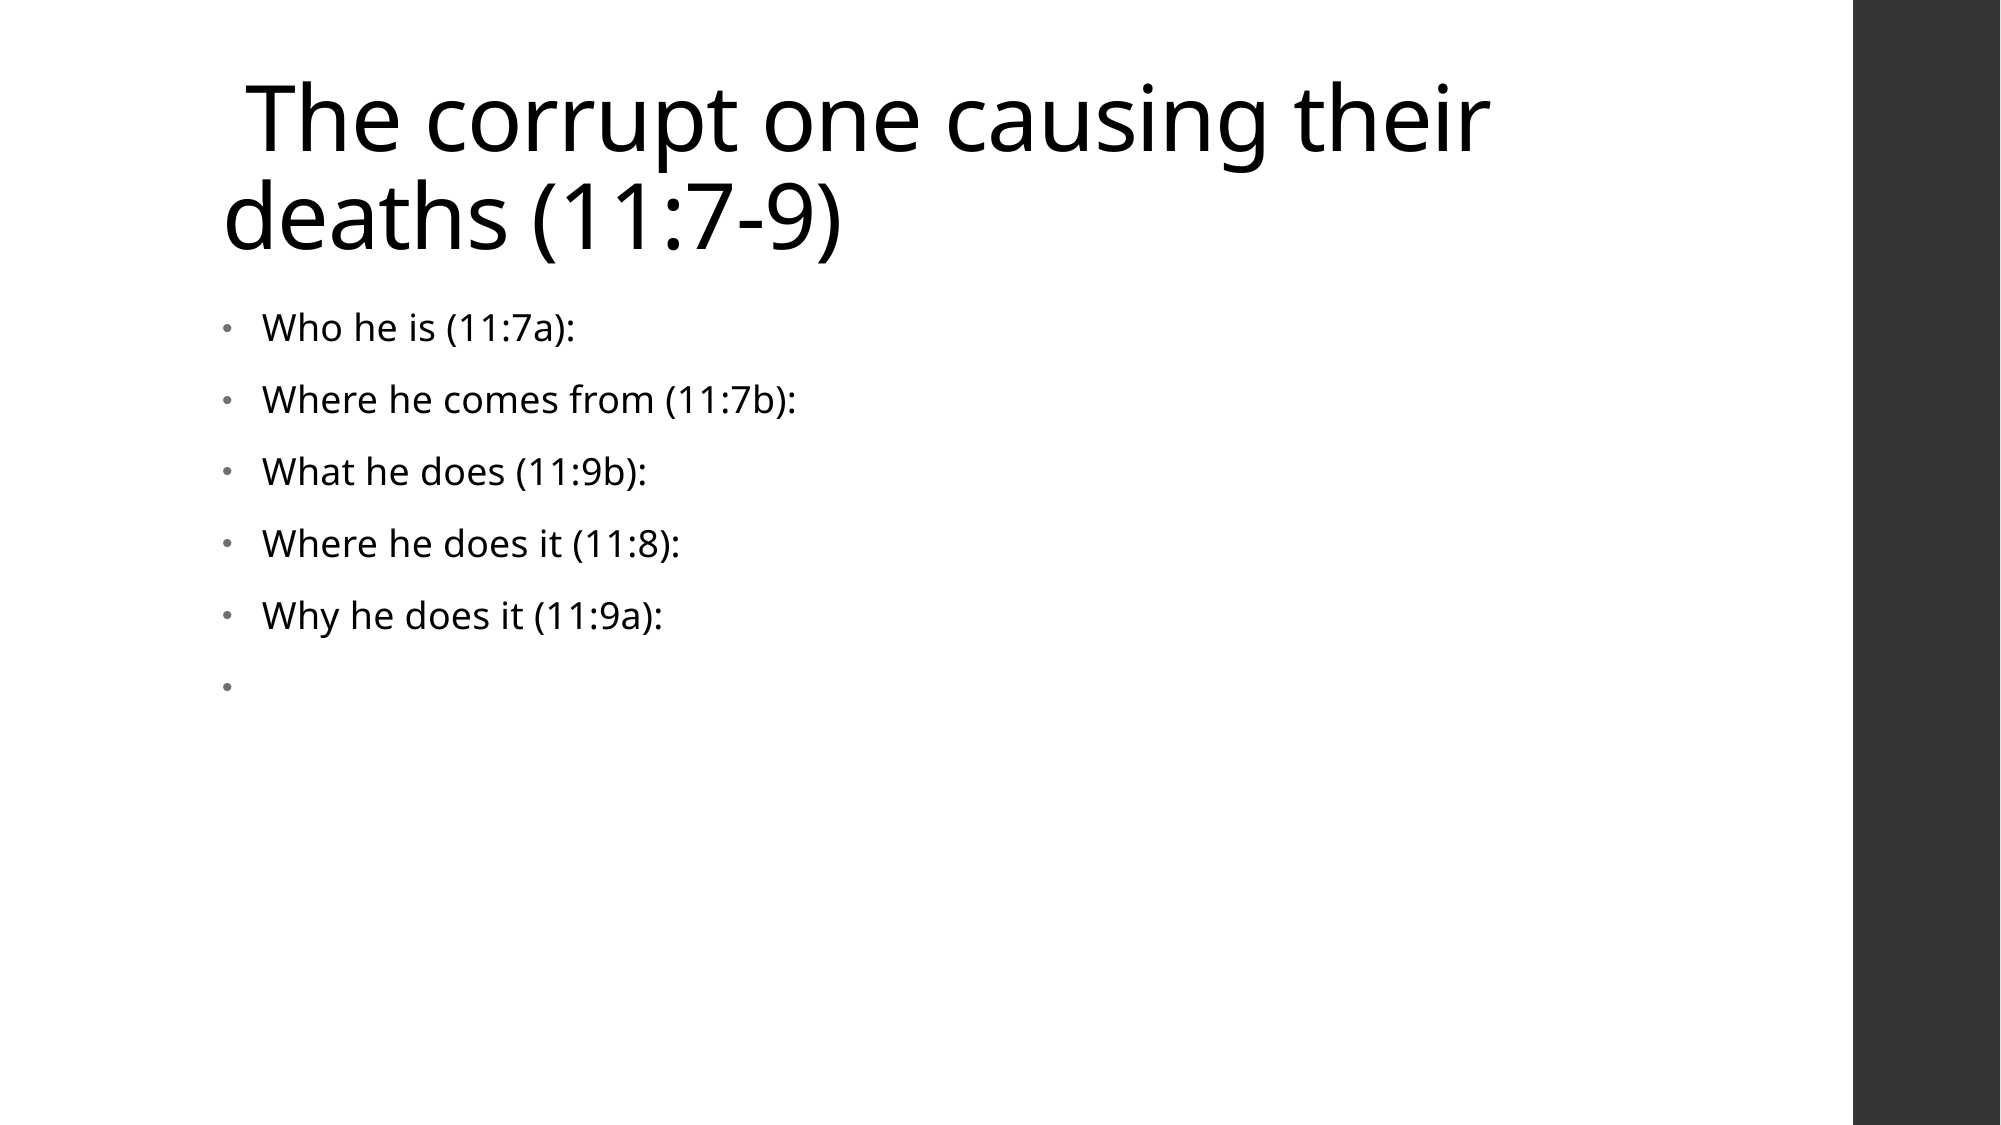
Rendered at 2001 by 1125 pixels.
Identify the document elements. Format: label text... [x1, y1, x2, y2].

title The corrupt one causing their deaths (11:7-9) [206, 60, 1797, 278]
list Who he is (11:7a): Where he comes from (11:7b): What he does (11:9b): Where he does it (11:8): Why he does it (11:9a): [206, 299, 1617, 1014]
